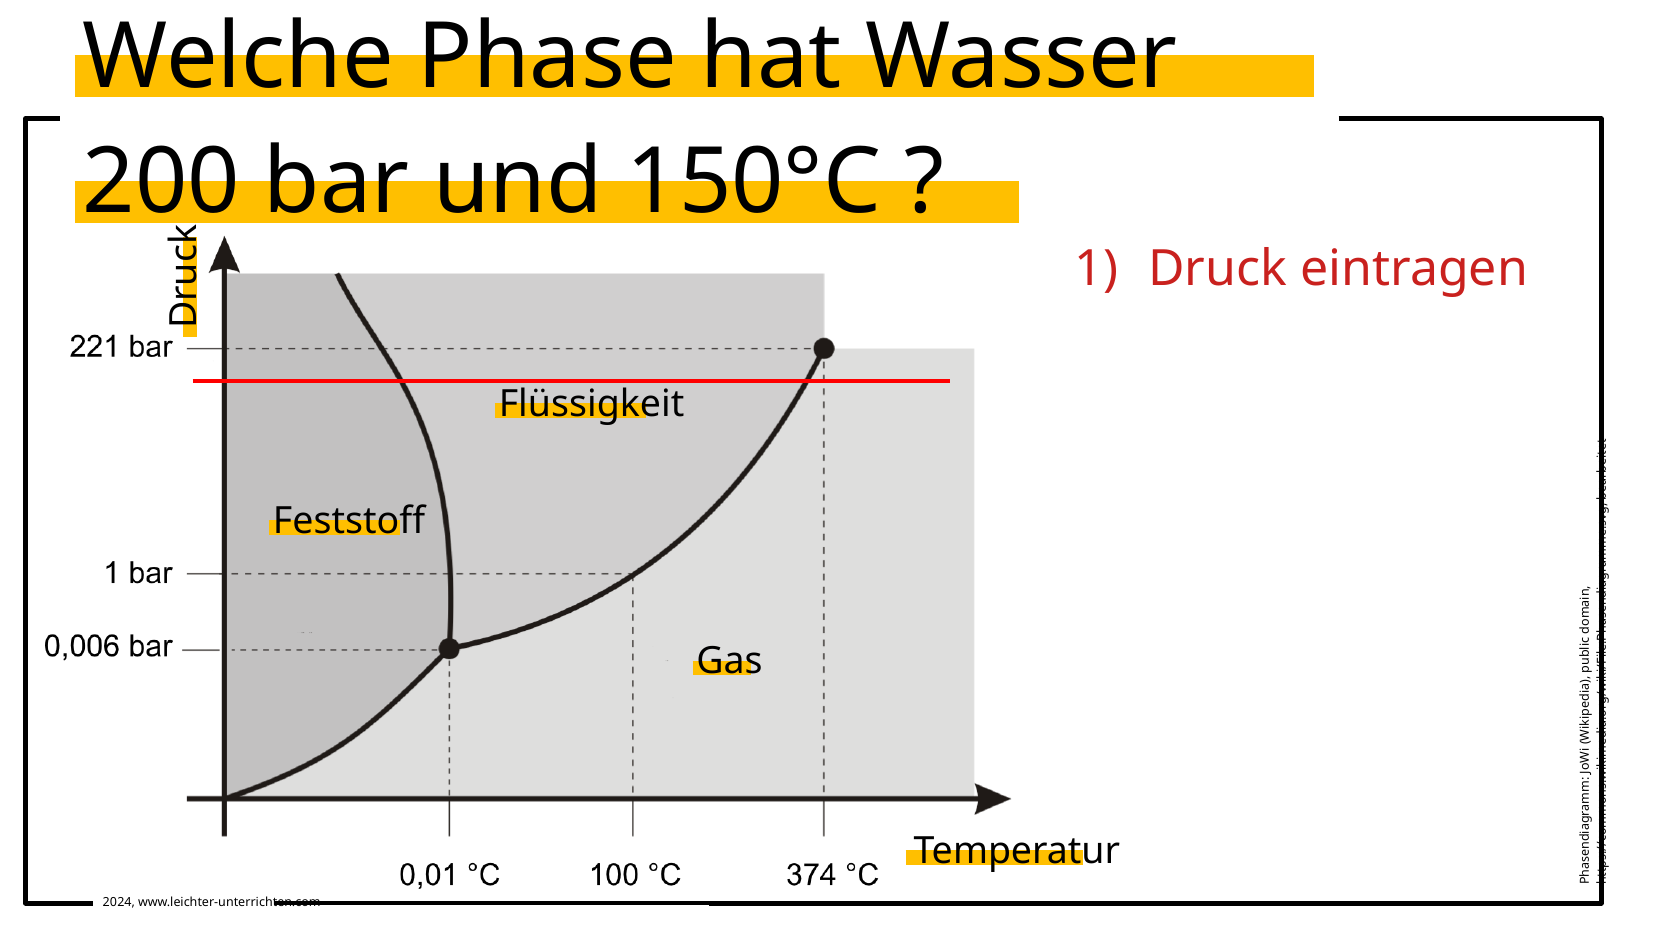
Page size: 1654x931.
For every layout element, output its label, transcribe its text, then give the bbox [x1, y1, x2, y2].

text_box Temperatur [898, 816, 1089, 882]
text_box Flüssigkeit [483, 369, 659, 379]
text_box Druck [148, 236, 215, 344]
text_box Flüssigkeit [483, 383, 659, 435]
picture [177, 225, 194, 233]
title Welche Phase hat Wasser 200 bar und 150°C ? [82, 0, 1571, 241]
picture [45, 225, 1049, 889]
text_box 1) Druck eintragen [1059, 224, 1453, 308]
text_box Feststoff [258, 486, 406, 552]
text_box Gas [681, 626, 759, 693]
text_box Phasendiagramm: JoWi (Wikipedia), public domain, https://commons.wikimedia.org/wiki/File:Phasendiagramme.svg, bearbeitet [1568, 219, 1601, 900]
